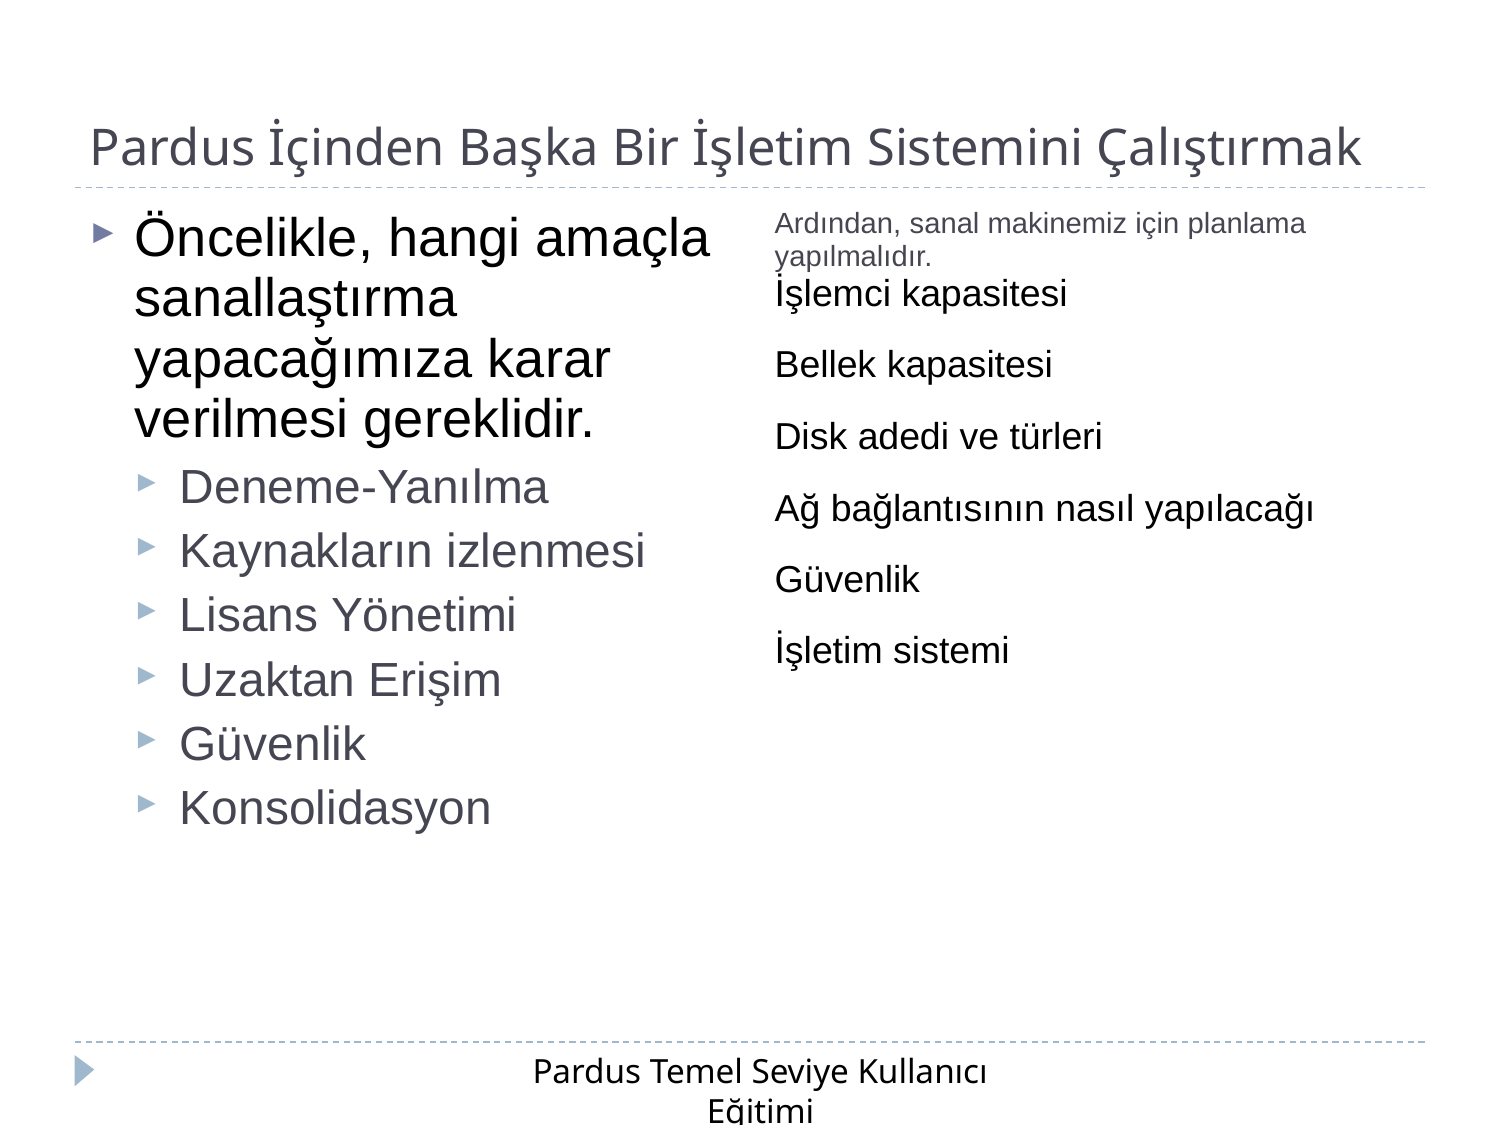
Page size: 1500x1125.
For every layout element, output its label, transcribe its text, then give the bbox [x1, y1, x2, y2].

list Ardından, sanal makinemiz için planlama yapılmalıdır. İşlemci kapasitesi Bellek kapasitesi Disk adedi ve türleri Ağ bağlantısının nasıl yapılacağı Güvenlik İşletim sistemi [759, 199, 1423, 1010]
title Pardus İçinden Başka Bir İşletim Sistemini Çalıştırmak [75, 37, 1425, 188]
list Öncelikle, hangi amaçla sanallaştırma yapacağımıza karar verilmesi gereklidir. Deneme-Yanılma Kaynakların izlenmesi Lisans Yönetimi Uzaktan Erişim Güvenlik Konsolidasyon [75, 200, 738, 1010]
